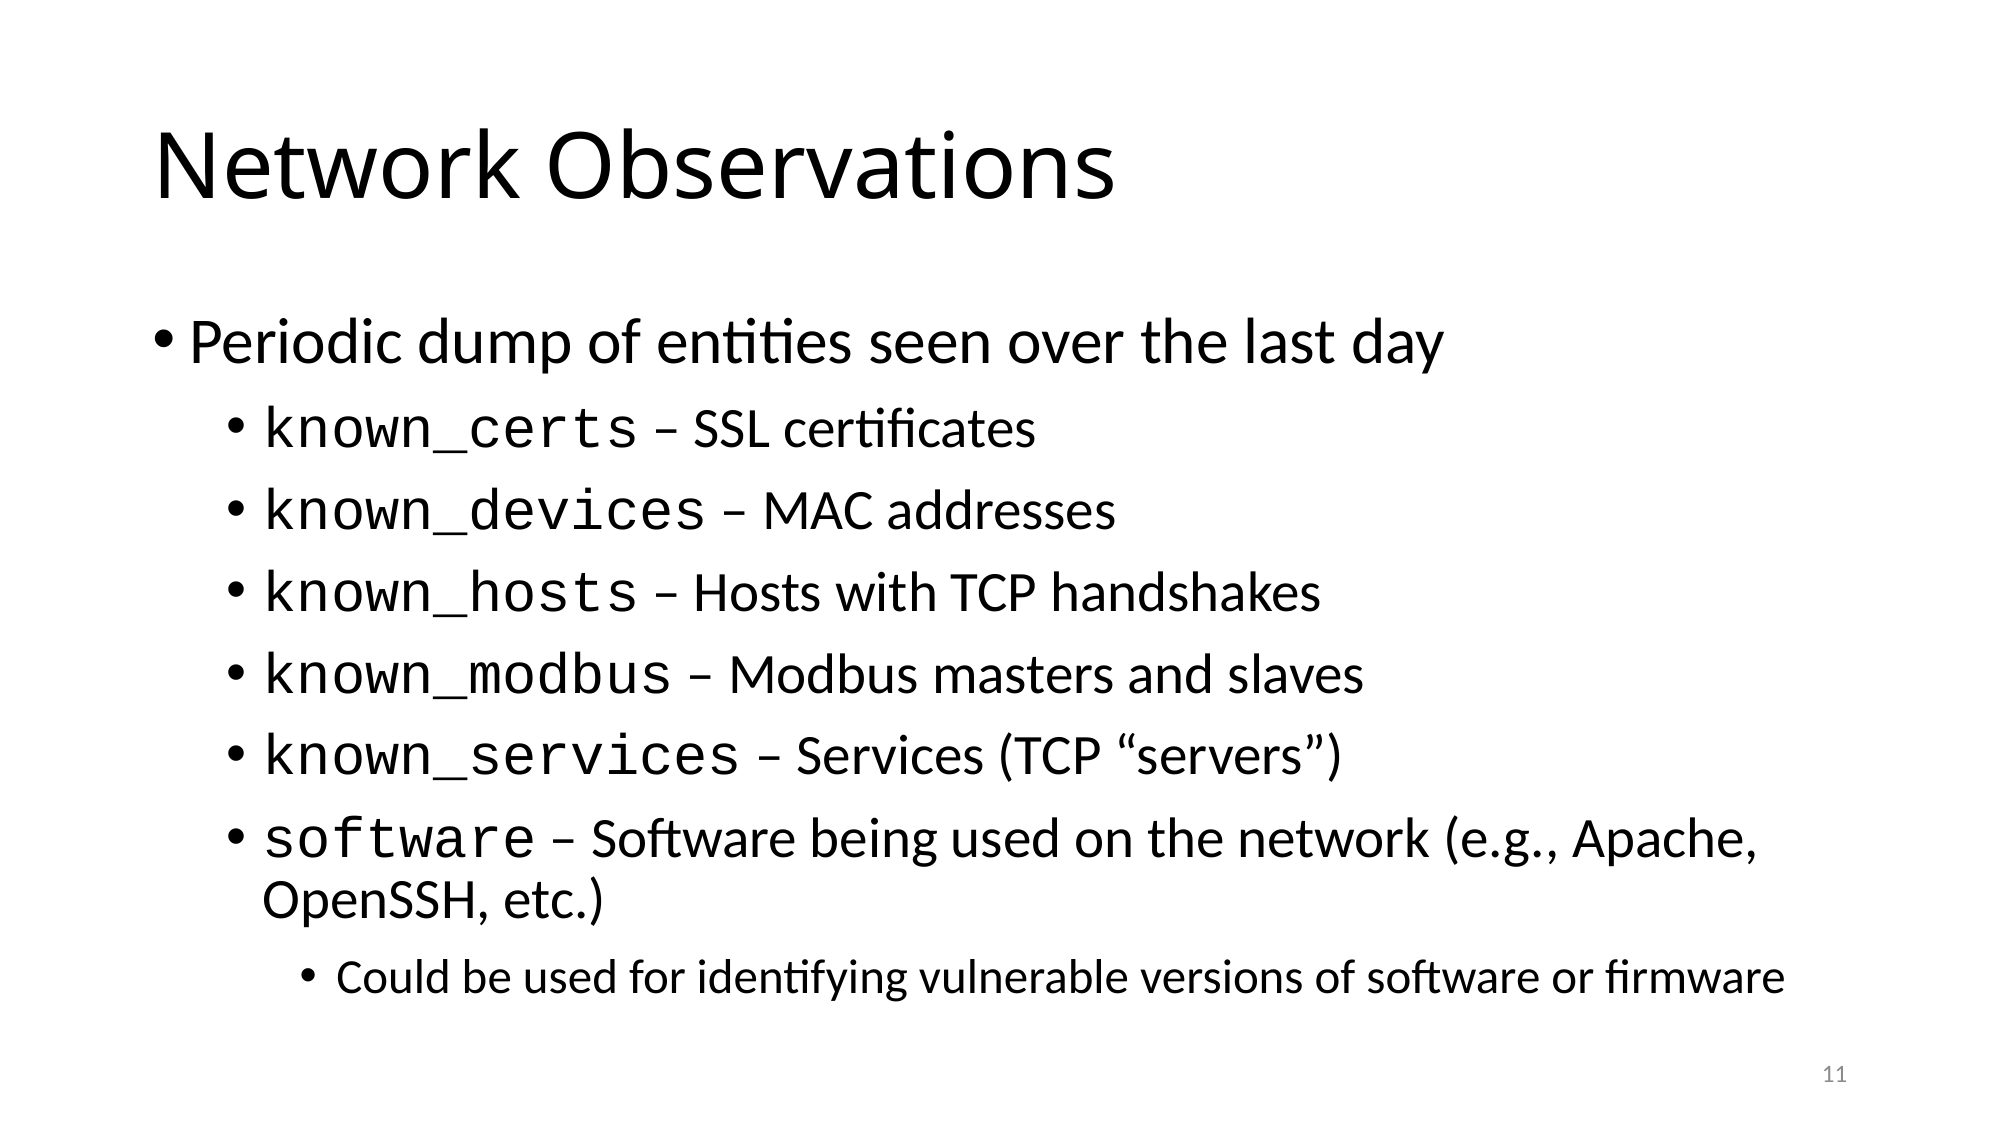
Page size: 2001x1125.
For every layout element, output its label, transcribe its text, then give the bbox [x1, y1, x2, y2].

title Network Observations [137, 59, 1863, 278]
slide_number <number> [1412, 1042, 1863, 1103]
list Periodic dump of entities seen over the last day known_certs – SSL certificates known_devices – MAC addresses known_hosts – Hosts with TCP handshakes known_modbus – Modbus masters and slaves known_services – Services (TCP “servers”) software – Software being used on the network (e.g., Apache, OpenSSH, etc.) Could be used for identifying vulnerable versions of software or firmware [137, 299, 1863, 1014]
